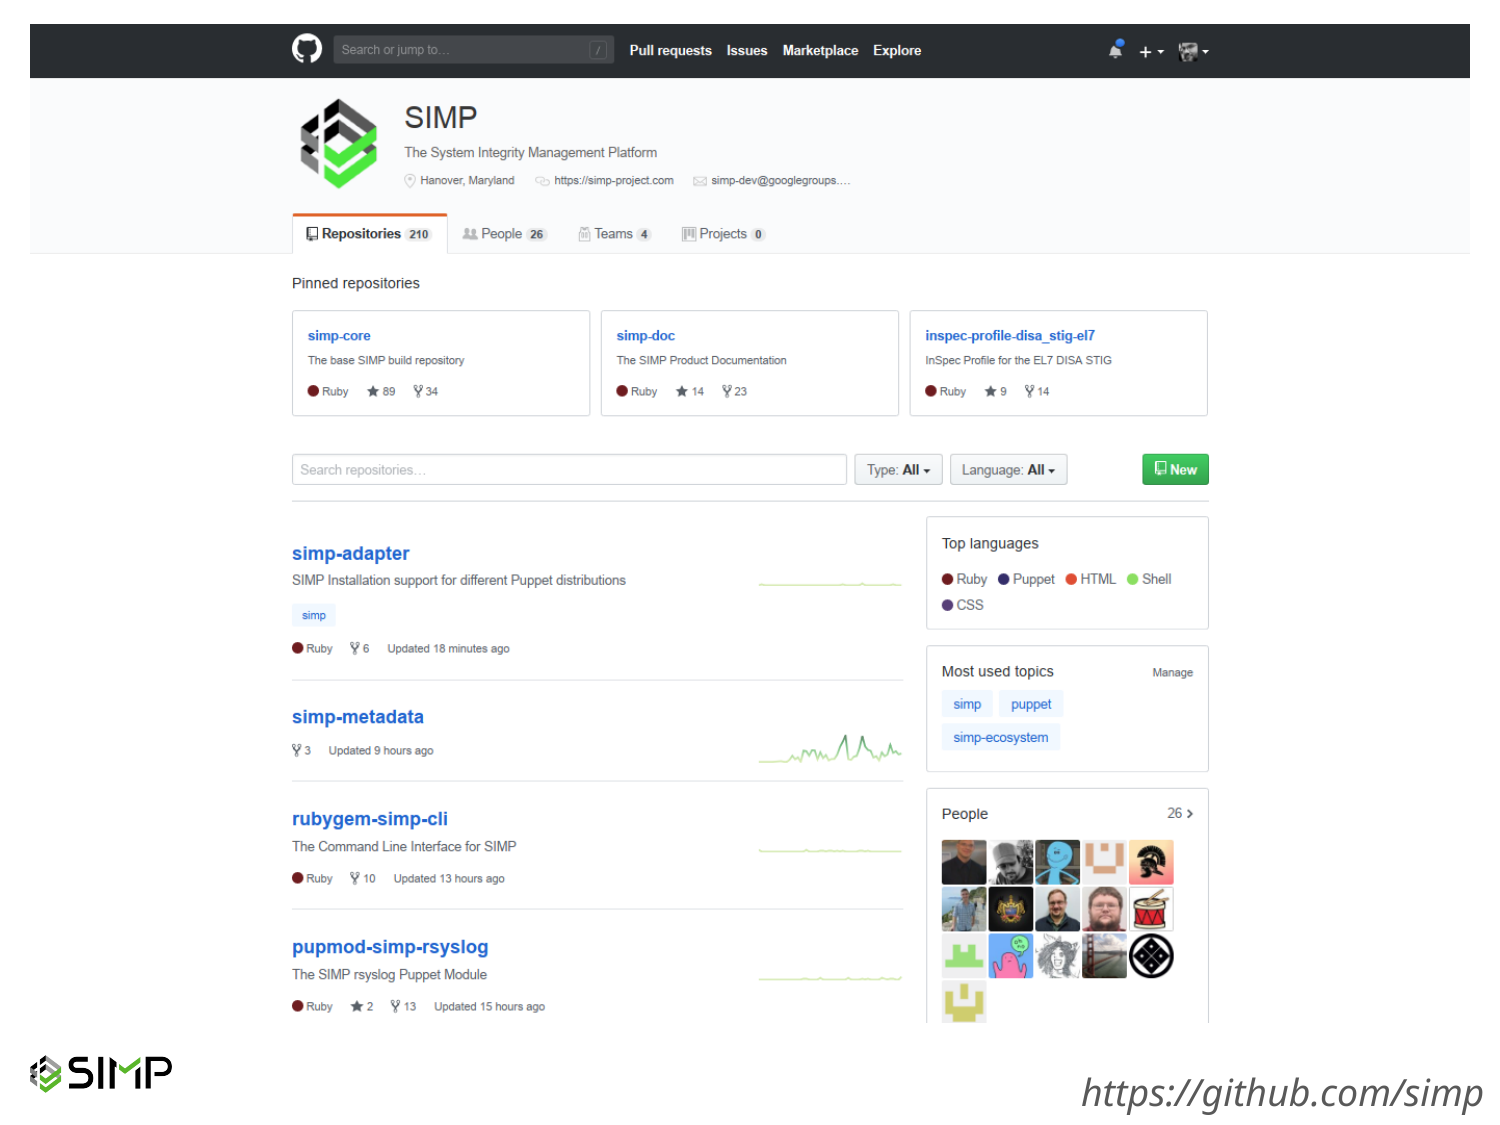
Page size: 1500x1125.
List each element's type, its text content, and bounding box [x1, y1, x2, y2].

subtitle https://github.com/simp [234, 1047, 1500, 1125]
picture [30, 1055, 172, 1093]
picture [30, 24, 1470, 1023]
